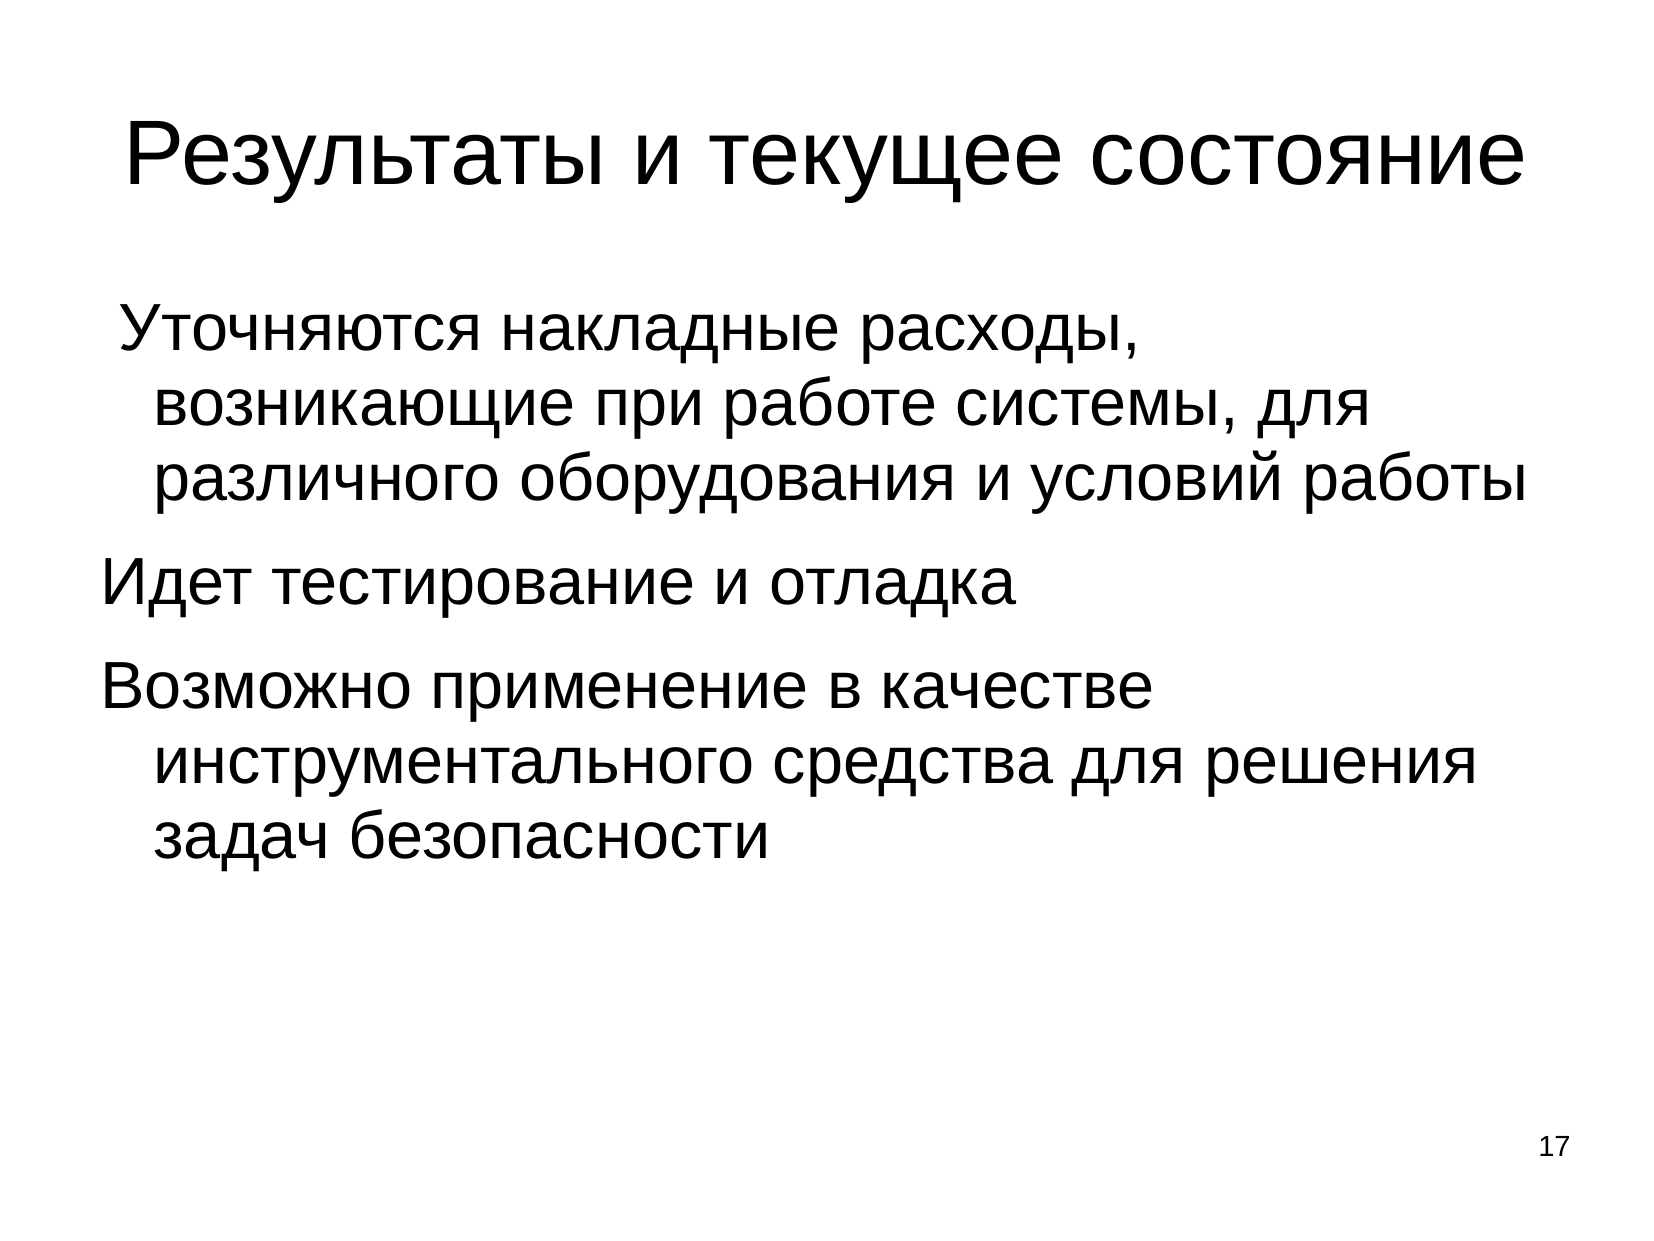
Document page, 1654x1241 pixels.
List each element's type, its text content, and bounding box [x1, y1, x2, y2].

title Результаты и текущее состояние [82, 56, 1571, 250]
list Уточняются накладные расходы, возникающие при работе системы, для различного оборудования и условий работы Идет тестирование и отладка Возможно применение в качестве инструментального средства для решения задач безопасности [82, 290, 1571, 1094]
